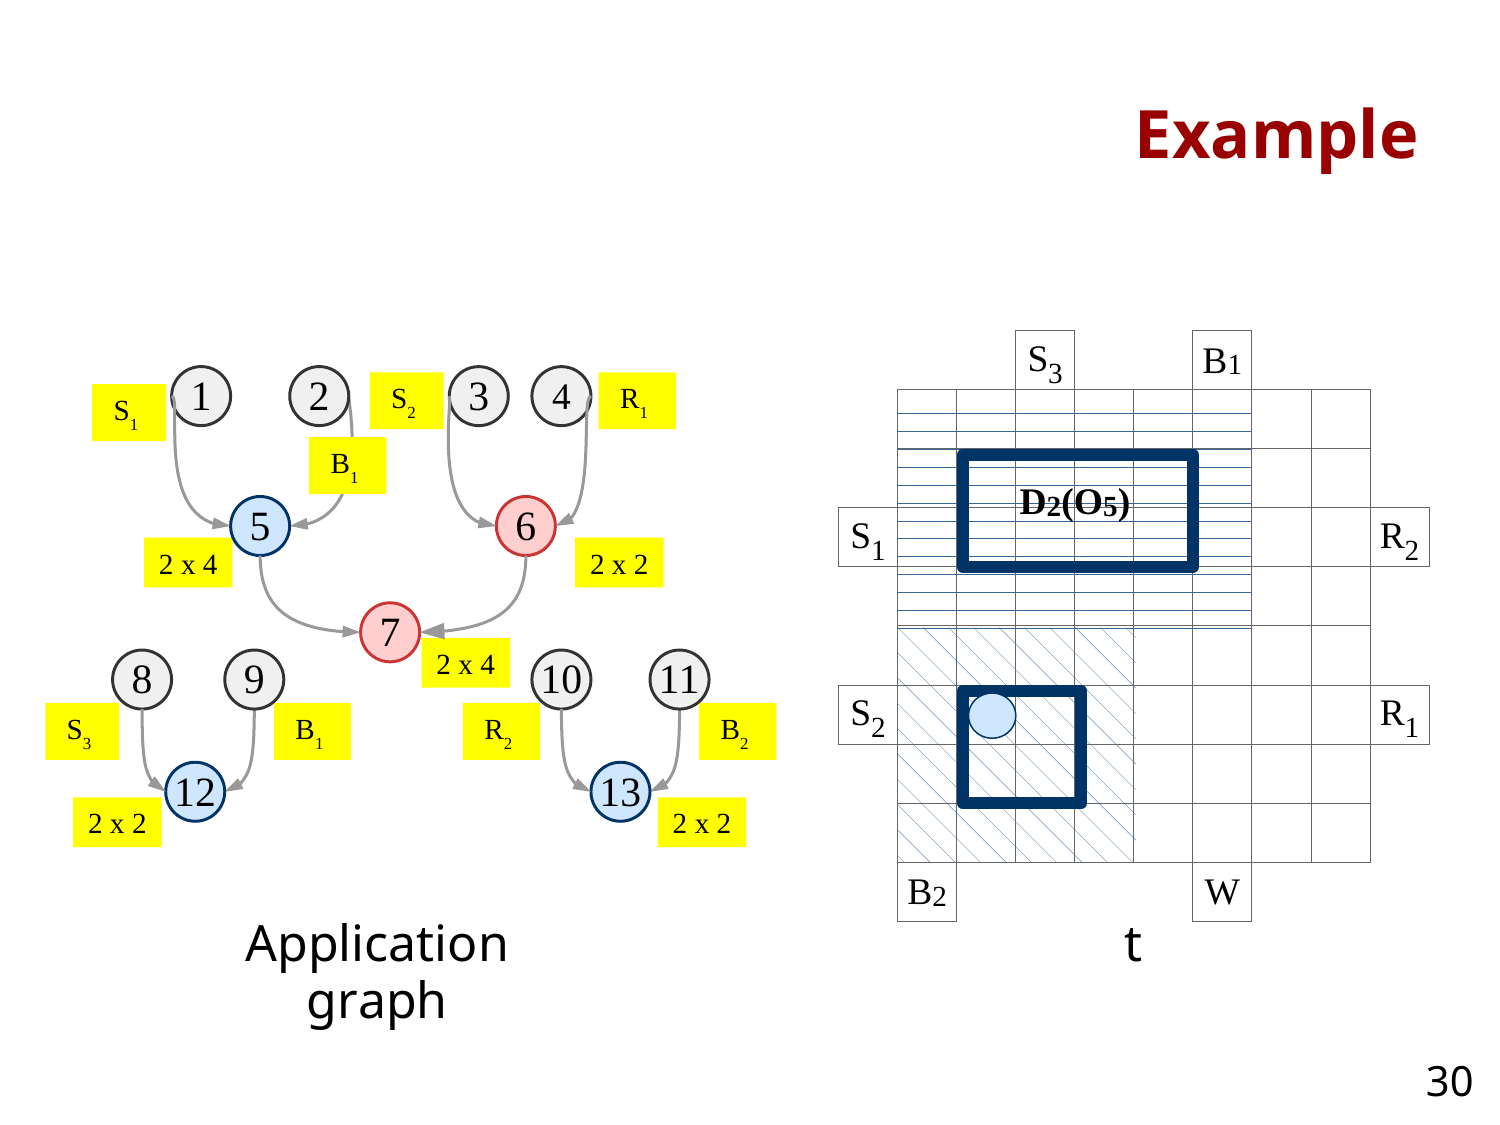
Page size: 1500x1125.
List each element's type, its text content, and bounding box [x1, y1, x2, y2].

text_box [968, 693, 1074, 744]
text_box R1 [598, 372, 676, 430]
text_box [898, 449, 956, 507]
text_box [1134, 461, 1187, 507]
text_box [1016, 554, 1074, 561]
text_box 12 [165, 762, 225, 822]
text_box [969, 745, 1015, 797]
text_box [898, 567, 956, 625]
text_box W [1192, 862, 1252, 907]
text_box [1197, 449, 1251, 507]
text_box R2 [462, 702, 541, 760]
text_box [969, 508, 1015, 561]
text_box [1075, 626, 1133, 685]
text_box [1016, 395, 1074, 448]
text_box B1 [309, 437, 387, 495]
text_box [898, 626, 956, 685]
text_box [1075, 804, 1133, 862]
text_box [898, 686, 956, 744]
text_box [1075, 573, 1133, 625]
text_box 8 [112, 650, 172, 709]
text_box [957, 571, 1015, 625]
text_box R1 [1370, 685, 1430, 745]
text_box S2 [838, 685, 898, 745]
text_box [1134, 395, 1192, 448]
text_box 7 [360, 602, 420, 662]
text_box [1016, 745, 1074, 797]
text_box [1193, 626, 1251, 633]
text_box 11 [650, 650, 710, 710]
text_box 5 [230, 496, 290, 556]
text_box S3 [45, 702, 120, 760]
text_box B2 [699, 702, 777, 760]
text_box [1134, 508, 1187, 561]
text_box 13 [590, 762, 651, 822]
text_box [1193, 395, 1251, 448]
text_box 4 [531, 366, 591, 426]
text_box S3 [1015, 330, 1075, 390]
text_box [1075, 554, 1133, 561]
text_box [1086, 686, 1133, 744]
text_box 9 [224, 650, 284, 710]
text_box [1134, 626, 1192, 685]
text_box [969, 461, 1015, 507]
text_box 3 [449, 366, 509, 426]
text_box 2 x 2 [657, 797, 747, 848]
text_box 2 x 2 [575, 537, 664, 588]
text_box 2 x 4 [144, 537, 233, 588]
text_box [1016, 461, 1074, 472]
text_box 6 [496, 496, 556, 556]
text_box [1016, 626, 1074, 685]
text_box B2 [897, 862, 957, 922]
text_box [898, 804, 956, 862]
text_box [1016, 573, 1074, 625]
text_box 2 x 2 [73, 797, 162, 848]
text_box [1199, 508, 1251, 566]
text_box S2 [369, 372, 444, 430]
text_box [1016, 809, 1074, 862]
text_box [1134, 573, 1192, 625]
text_box B1 [274, 702, 352, 760]
text_box 10 [531, 650, 591, 709]
text_box [898, 745, 956, 803]
text_box [957, 626, 1015, 685]
text_box S1 [838, 507, 898, 567]
text_box 1 [171, 366, 231, 426]
text_box [1193, 567, 1251, 625]
text_box [957, 807, 1015, 862]
title Example [75, 44, 1419, 227]
text_box [1087, 745, 1133, 803]
text_box [898, 508, 956, 566]
text_box D2(O5) [981, 472, 1169, 554]
text_box t [912, 907, 1355, 981]
text_box [1075, 395, 1133, 448]
text_box [957, 395, 1015, 448]
text_box S1 [92, 384, 167, 442]
text_box Application graph [156, 907, 599, 981]
text_box B1 [1192, 330, 1252, 390]
text_box [1075, 461, 1133, 472]
text_box R2 [1370, 507, 1430, 567]
text_box [898, 395, 956, 448]
text_box 2 [289, 366, 349, 426]
text_box 2 x 4 [421, 637, 511, 688]
